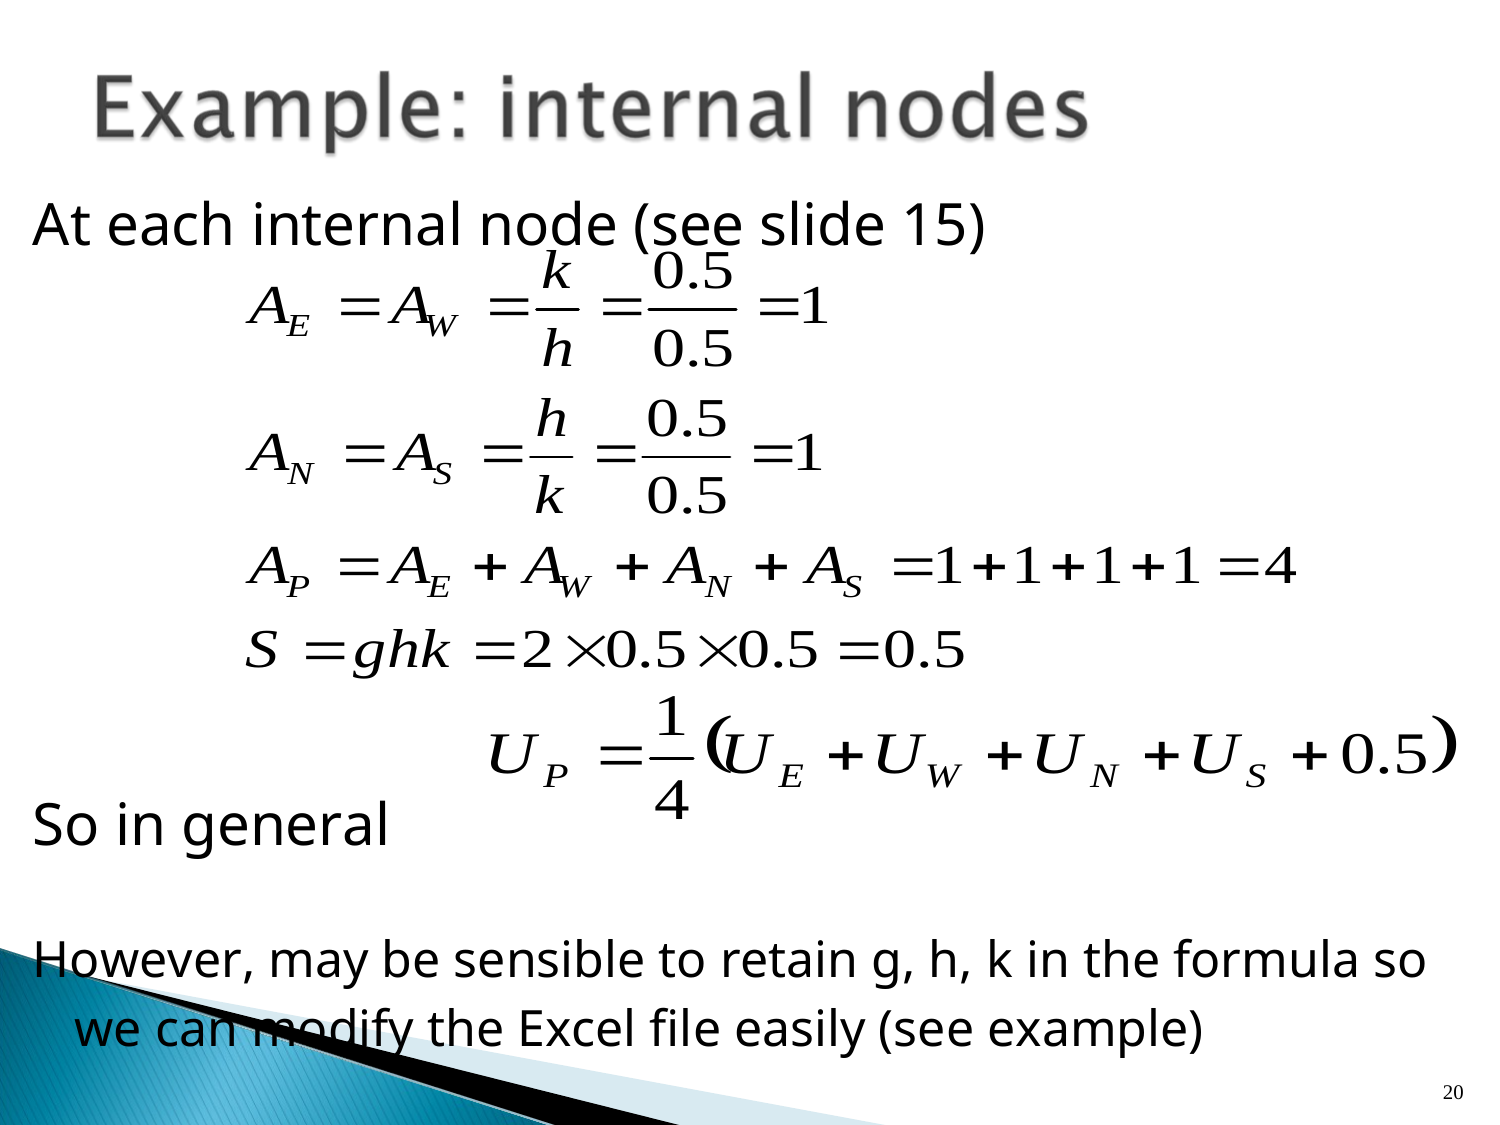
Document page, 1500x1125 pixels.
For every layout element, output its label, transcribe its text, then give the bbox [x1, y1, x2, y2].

picture [337, 1039, 349, 1043]
list At each internal node (see slide 15) So in general However, may be sensible to retain g, h, k in the formula so we can modify the Excel file easily (see example) [0, 175, 1500, 1039]
text_box <number> [1418, 1051, 1479, 1112]
picture [69, 1039, 559, 1125]
chart [234, 234, 1459, 833]
text_box [32, 35, 1427, 189]
picture [306, 1039, 318, 1043]
picture [186, 1039, 198, 1043]
